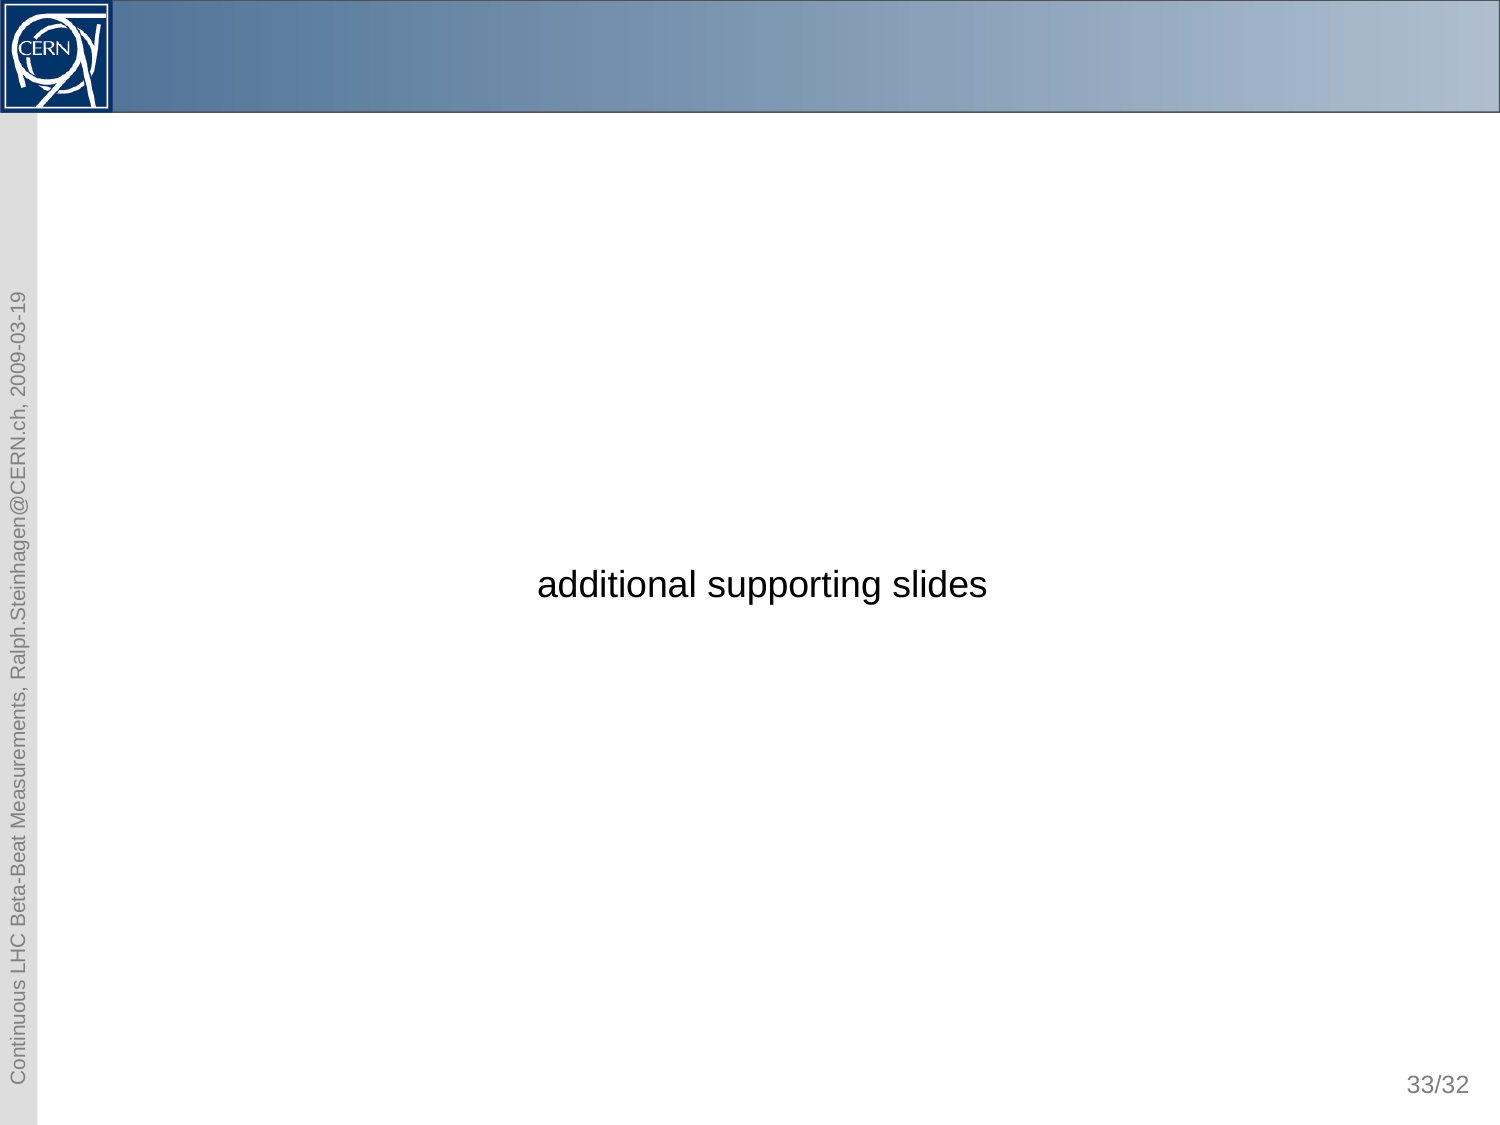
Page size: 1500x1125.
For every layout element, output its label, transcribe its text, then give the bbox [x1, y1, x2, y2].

subtitle additional supporting slides [87, 137, 1438, 1030]
picture [0, 0, 113, 113]
